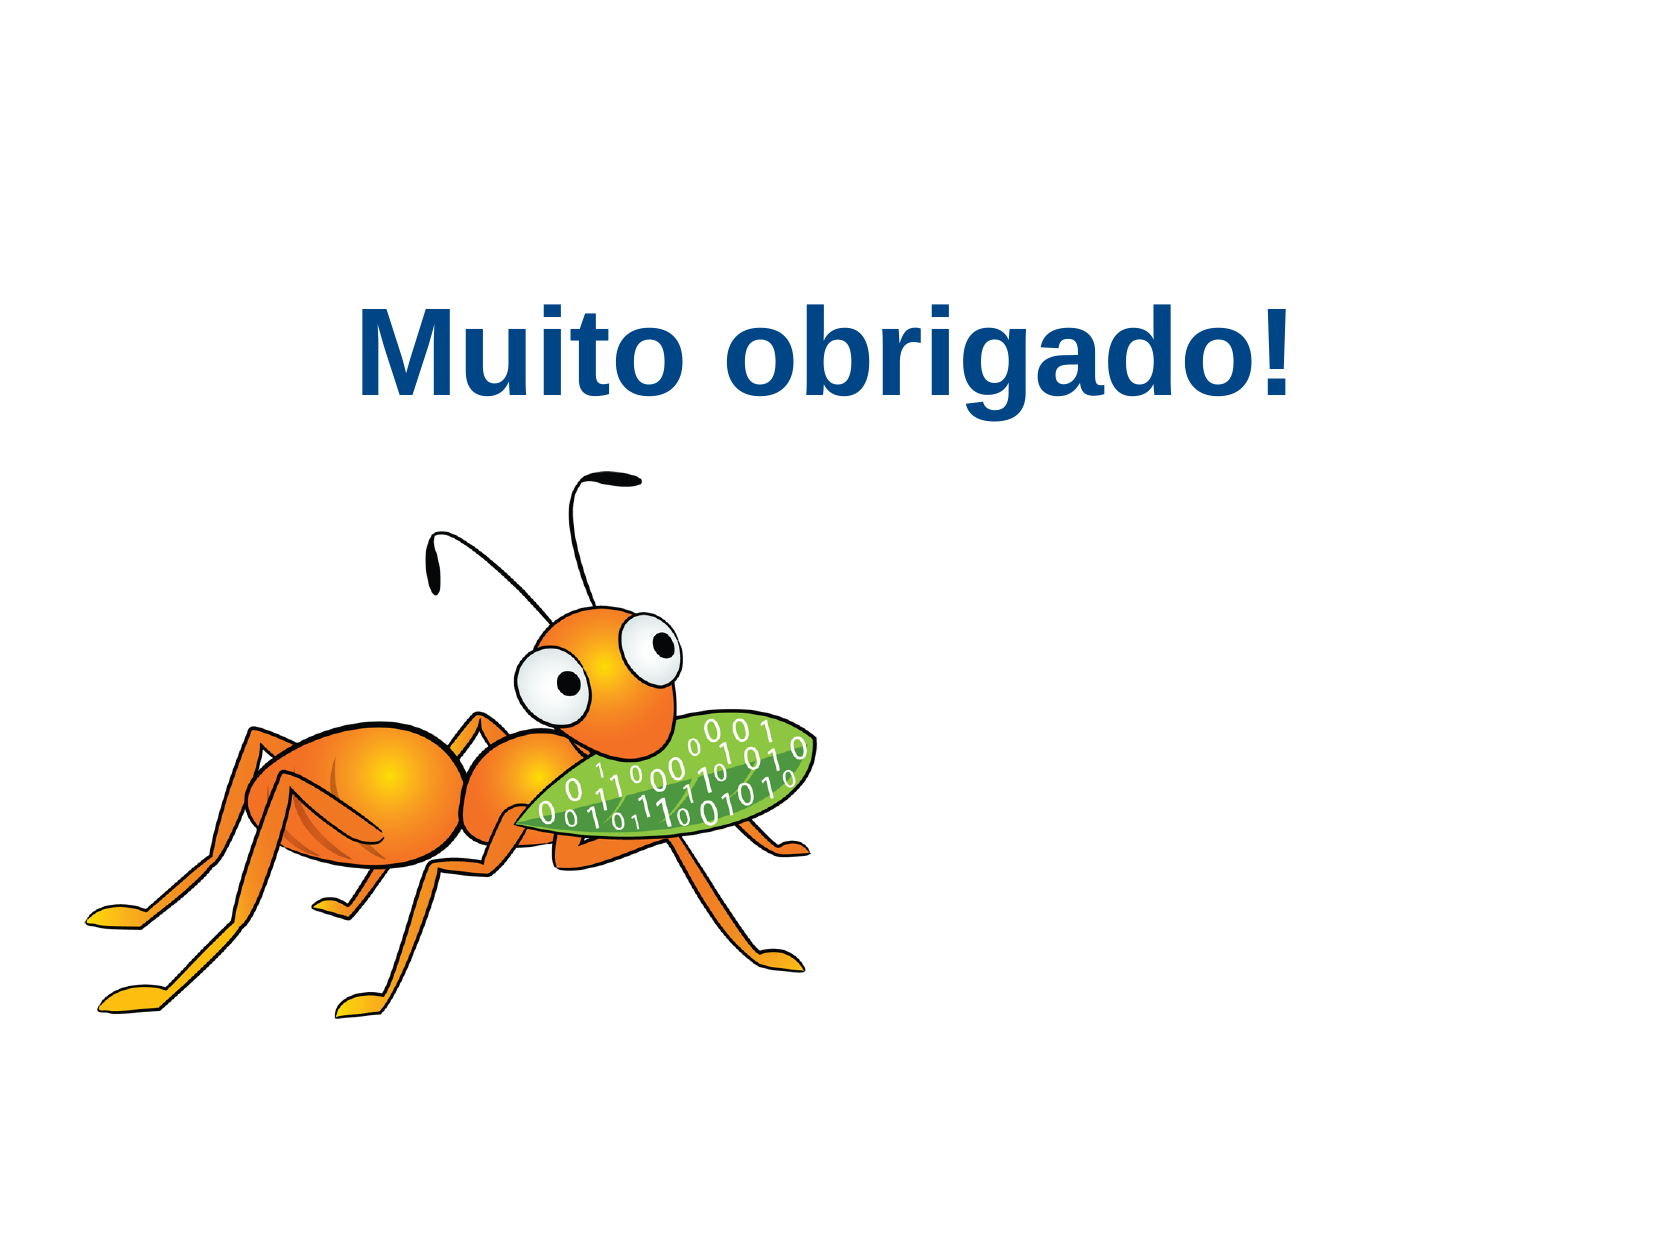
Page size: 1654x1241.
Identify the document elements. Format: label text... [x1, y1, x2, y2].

picture [75, 464, 826, 1026]
subtitle Muito obrigado! [82, 282, 1571, 423]
